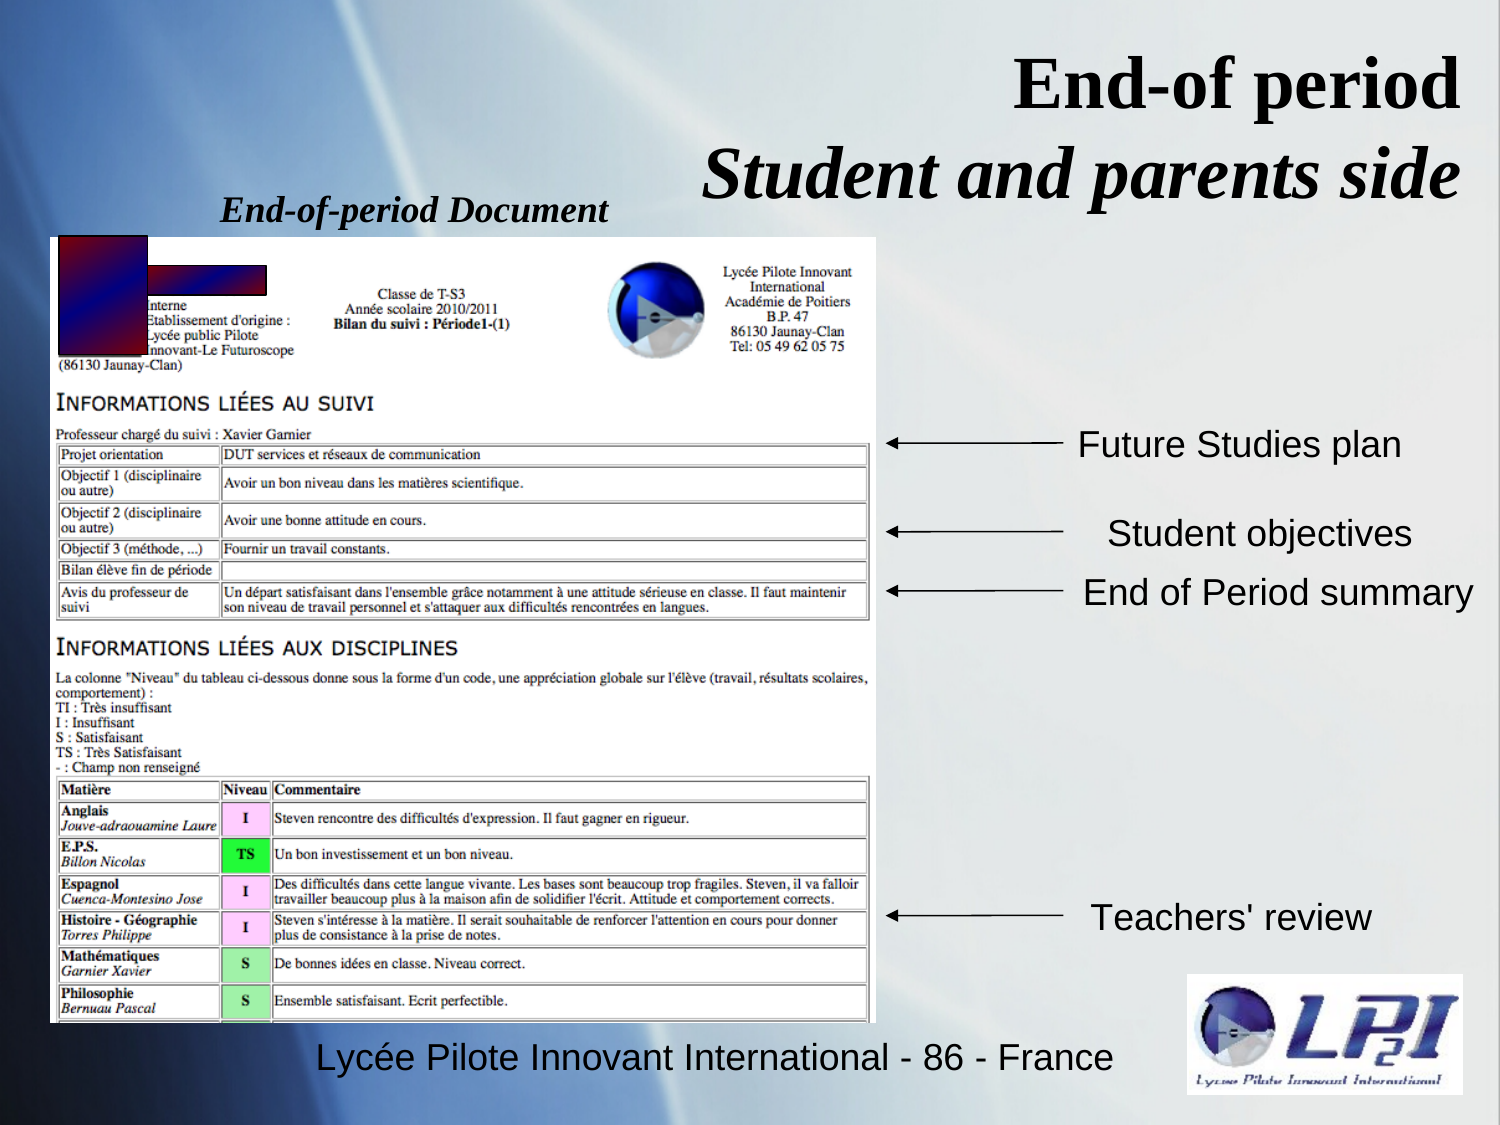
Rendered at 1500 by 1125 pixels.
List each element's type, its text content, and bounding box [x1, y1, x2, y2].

text_box Future Studies plan [1062, 412, 1418, 473]
picture [0, 0, 1500, 1125]
title End-of period Student and parents side [463, 11, 1477, 237]
text_box Lycée Pilote Innovant International - 86 - France [300, 1024, 1130, 1086]
text_box End of Period summary [1068, 560, 1500, 621]
text_box Teachers' review [1075, 885, 1384, 946]
subtitle End-of-period Document [205, 177, 768, 237]
text_box [59, 236, 266, 355]
text_box Student objectives [1092, 502, 1429, 560]
